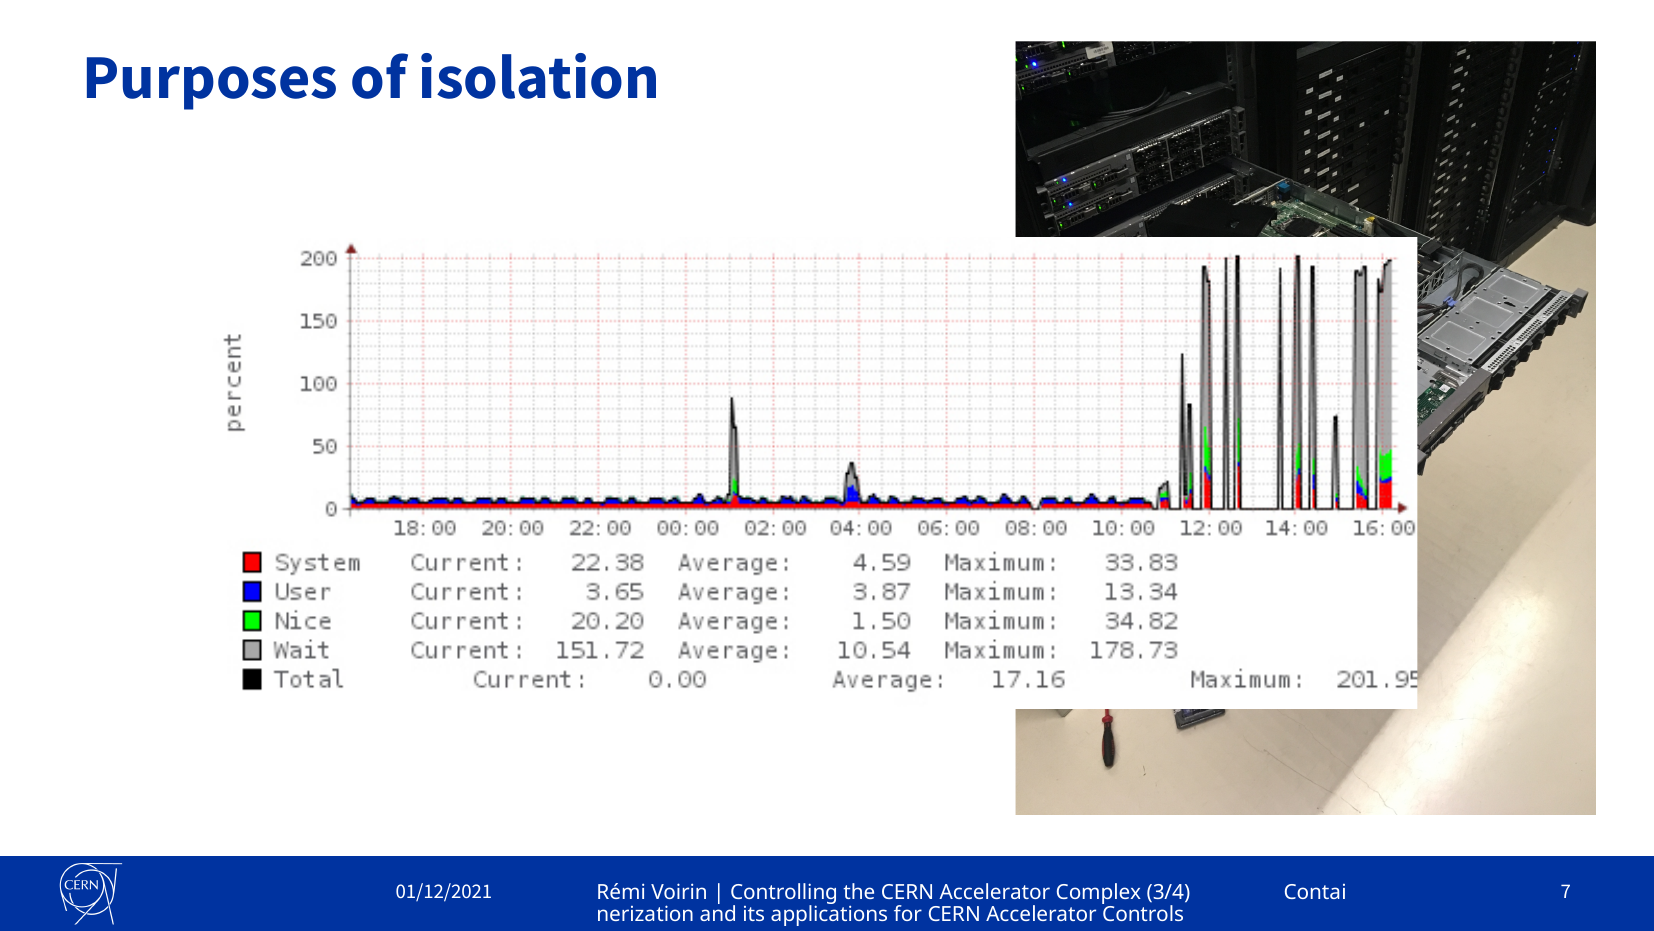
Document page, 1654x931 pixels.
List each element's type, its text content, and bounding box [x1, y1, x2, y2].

picture [56, 859, 127, 928]
title Purposes of isolation [82, 37, 1571, 193]
picture [212, 41, 1596, 815]
